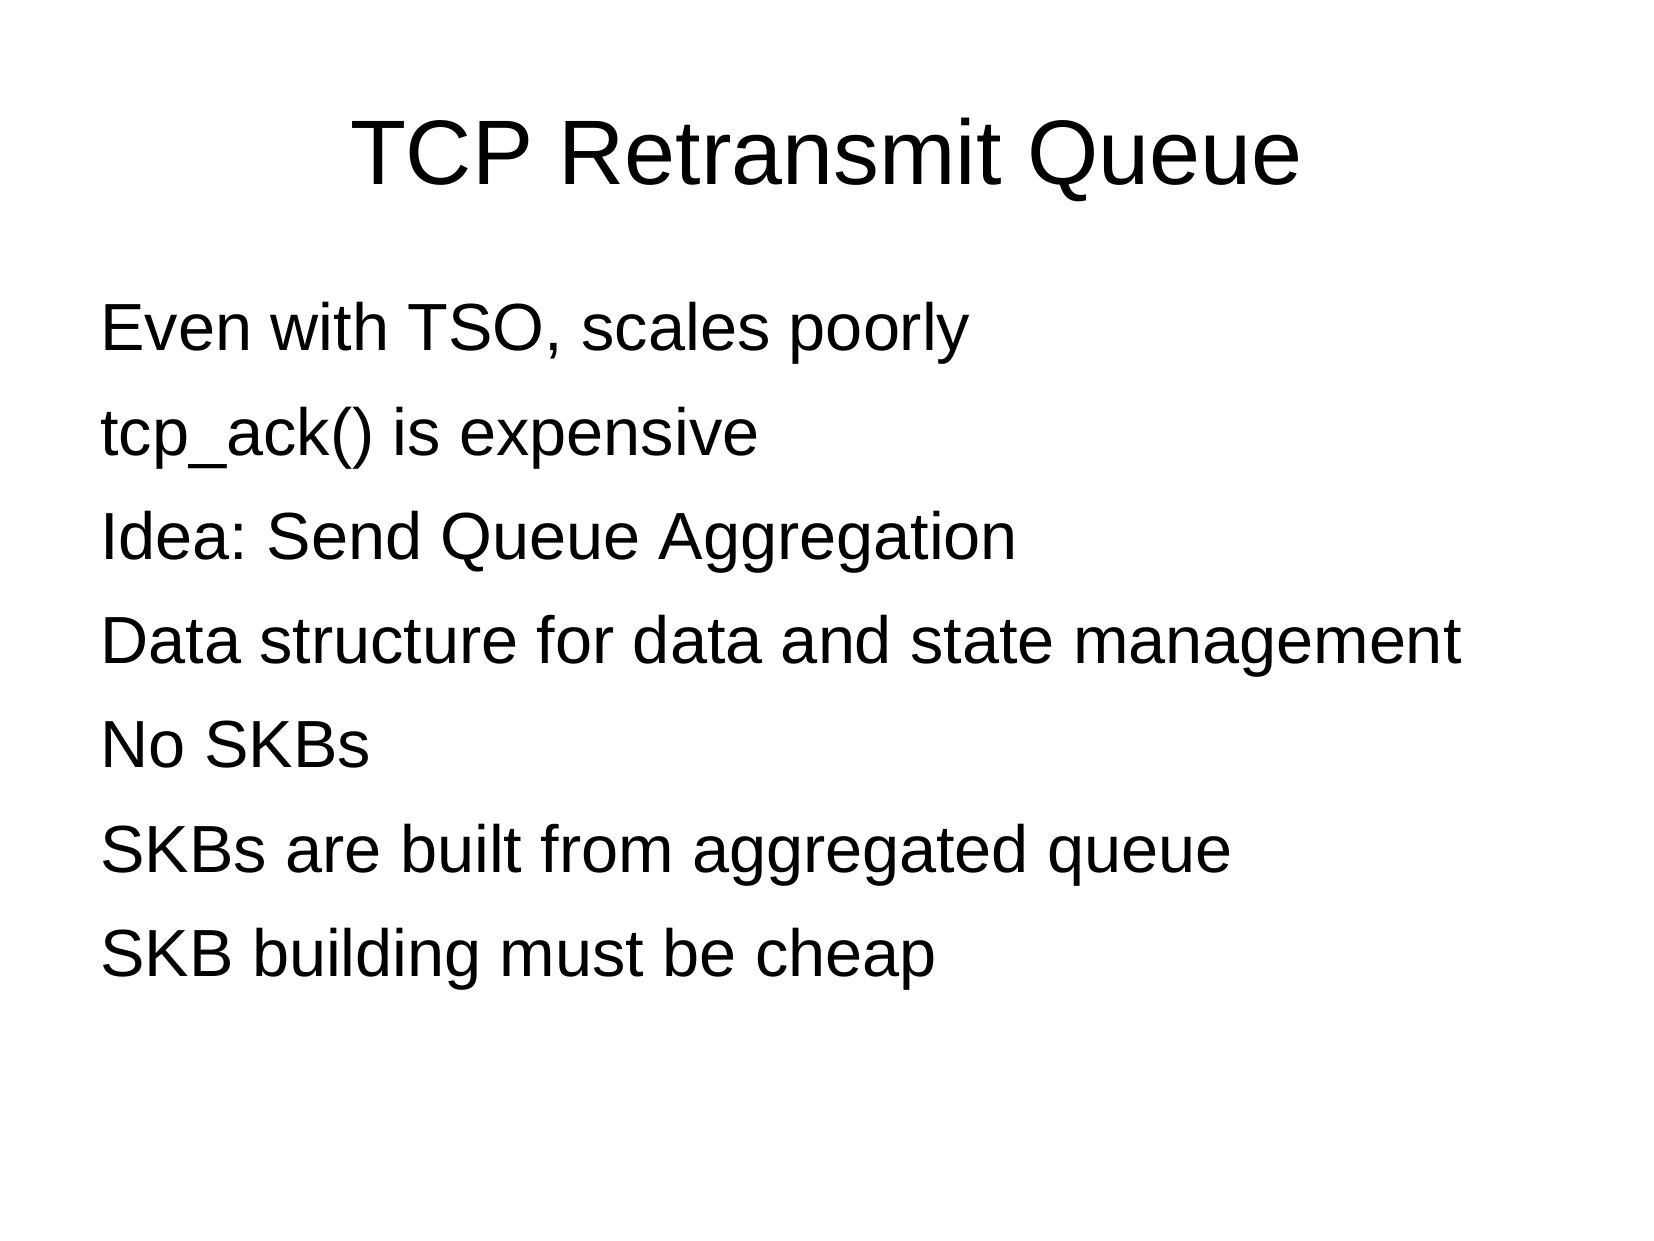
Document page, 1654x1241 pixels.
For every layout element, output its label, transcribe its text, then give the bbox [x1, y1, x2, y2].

title TCP Retransmit Queue [82, 49, 1571, 257]
list Even with TSO, scales poorly tcp_ack() is expensive Idea: Send Queue Aggregation Data structure for data and state management No SKBs SKBs are built from aggregated queue SKB building must be cheap [82, 290, 1571, 1109]
